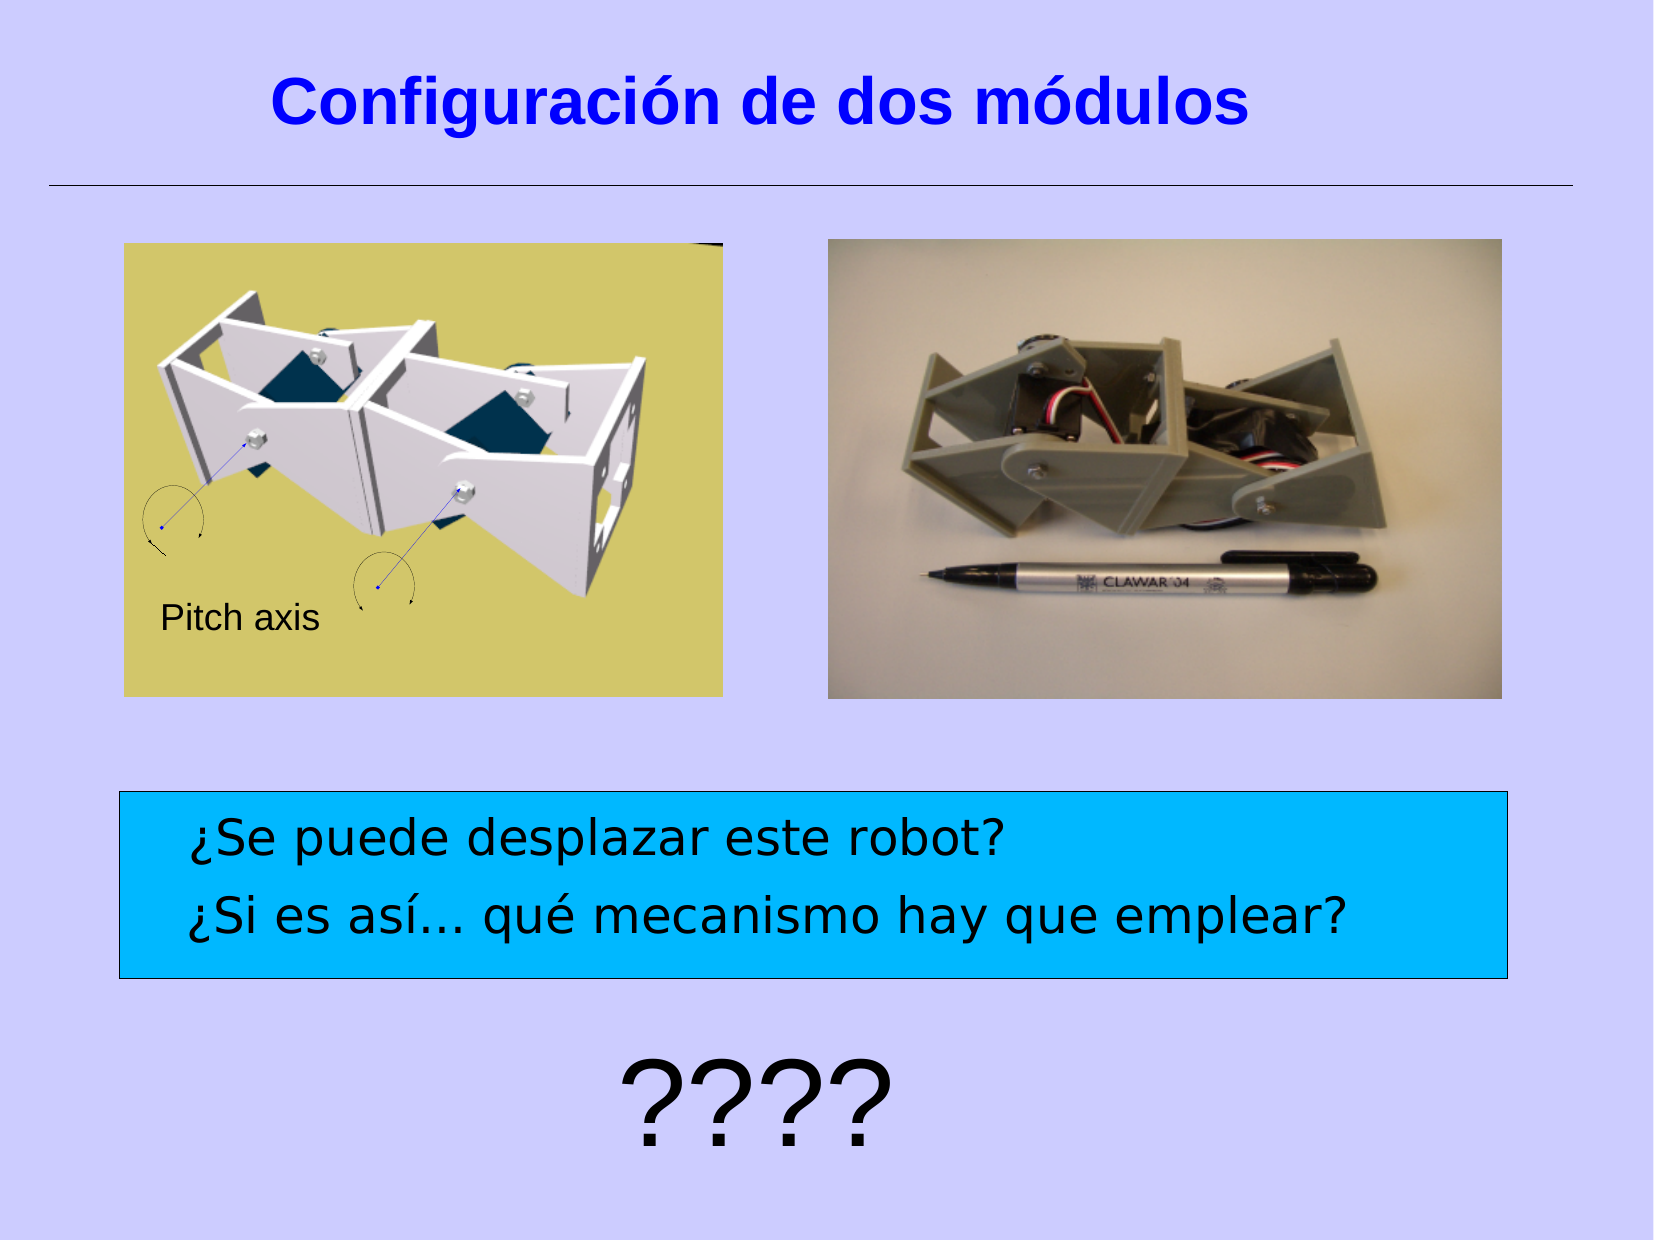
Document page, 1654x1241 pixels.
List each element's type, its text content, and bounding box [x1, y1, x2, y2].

text_box ¿Si es así... qué mecanismo hay que emplear? [170, 887, 1355, 952]
text_box ¿Se puede desplazar este robot? [174, 809, 1353, 874]
text_box [119, 791, 1508, 979]
title Configuración de dos módulos [132, 186, 1408, 191]
picture [124, 243, 723, 697]
text_box ???? [617, 1033, 891, 1174]
title Configuración de dos módulos [132, 0, 1408, 185]
text_box Pitch axis [160, 596, 321, 643]
picture [828, 239, 1502, 699]
